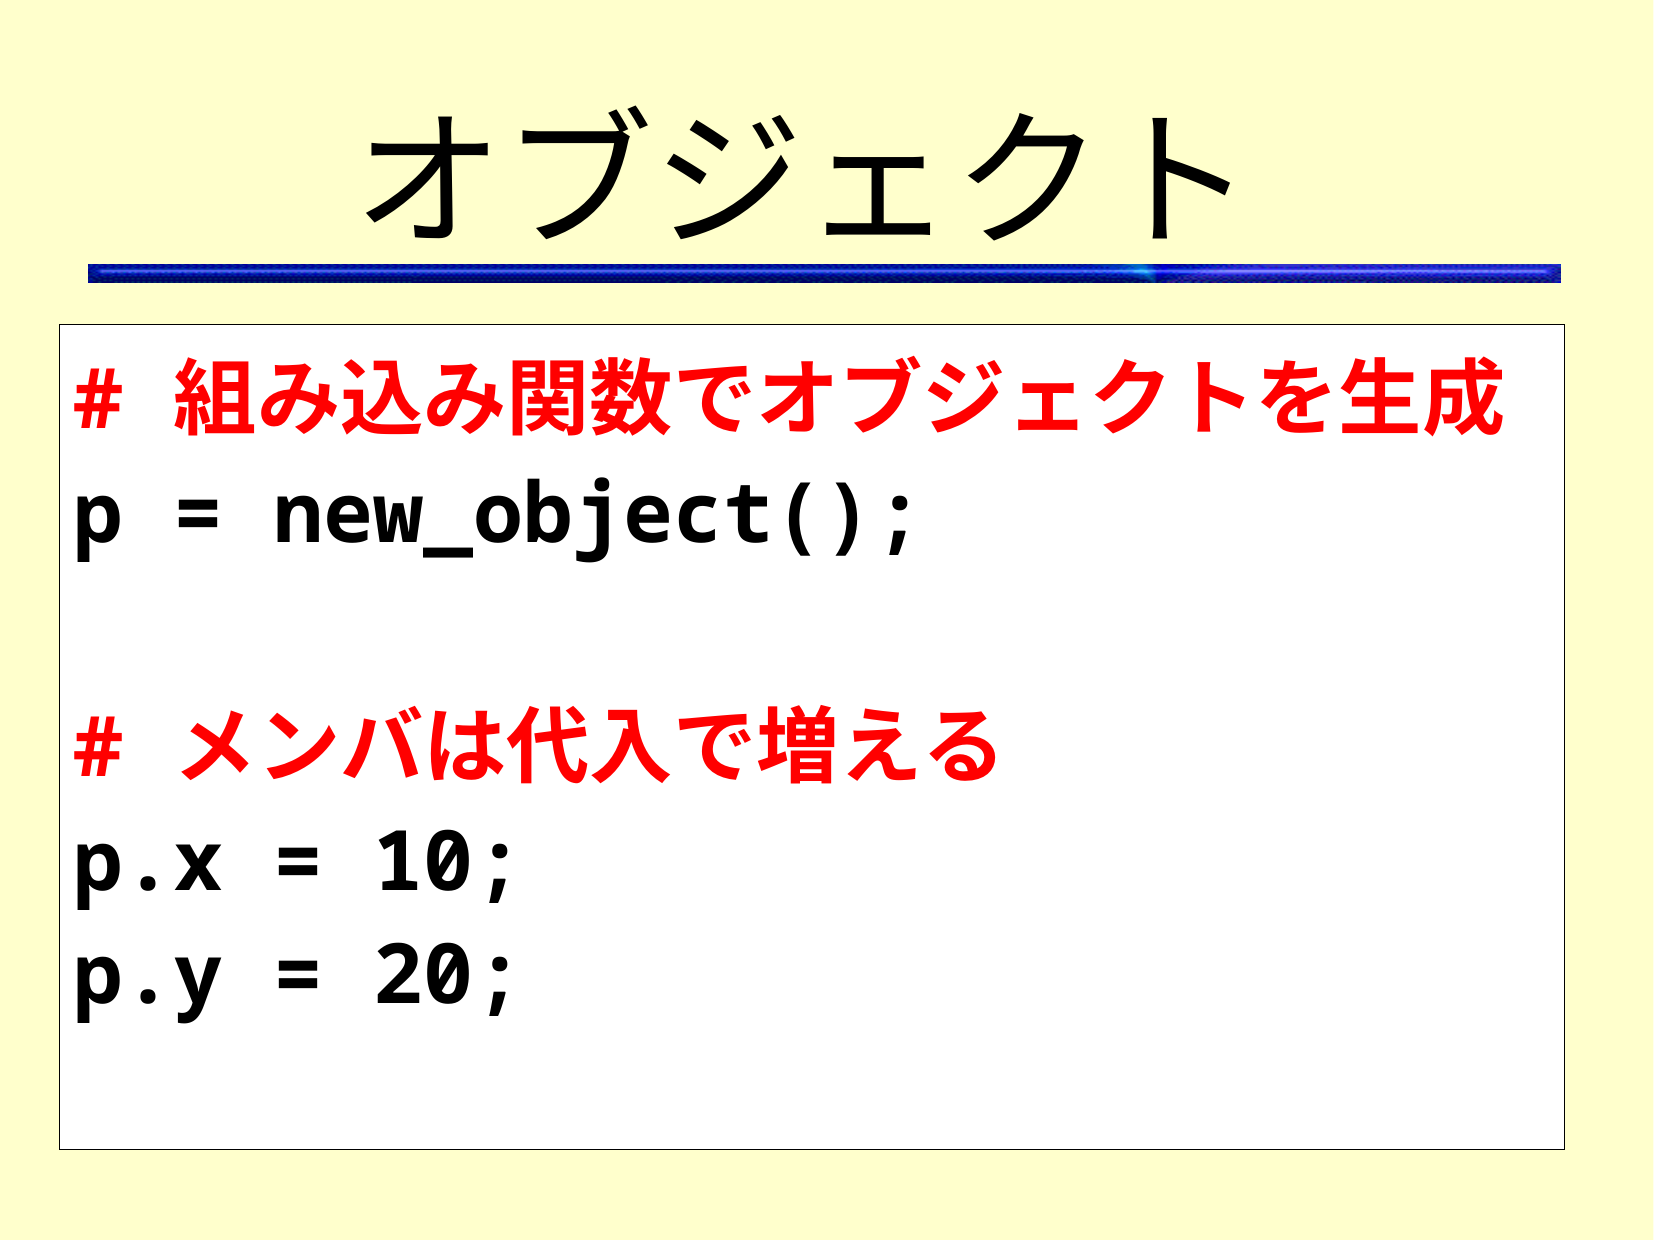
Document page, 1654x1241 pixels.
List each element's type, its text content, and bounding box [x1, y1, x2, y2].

text_box # 組み込み関数でオブジェクトを生成 p = new_object(); # メンバは代入で増える p.x = 10; p.y = 20; [59, 324, 1565, 945]
picture [88, 264, 1561, 283]
title オブジェクト [59, 73, 1548, 266]
